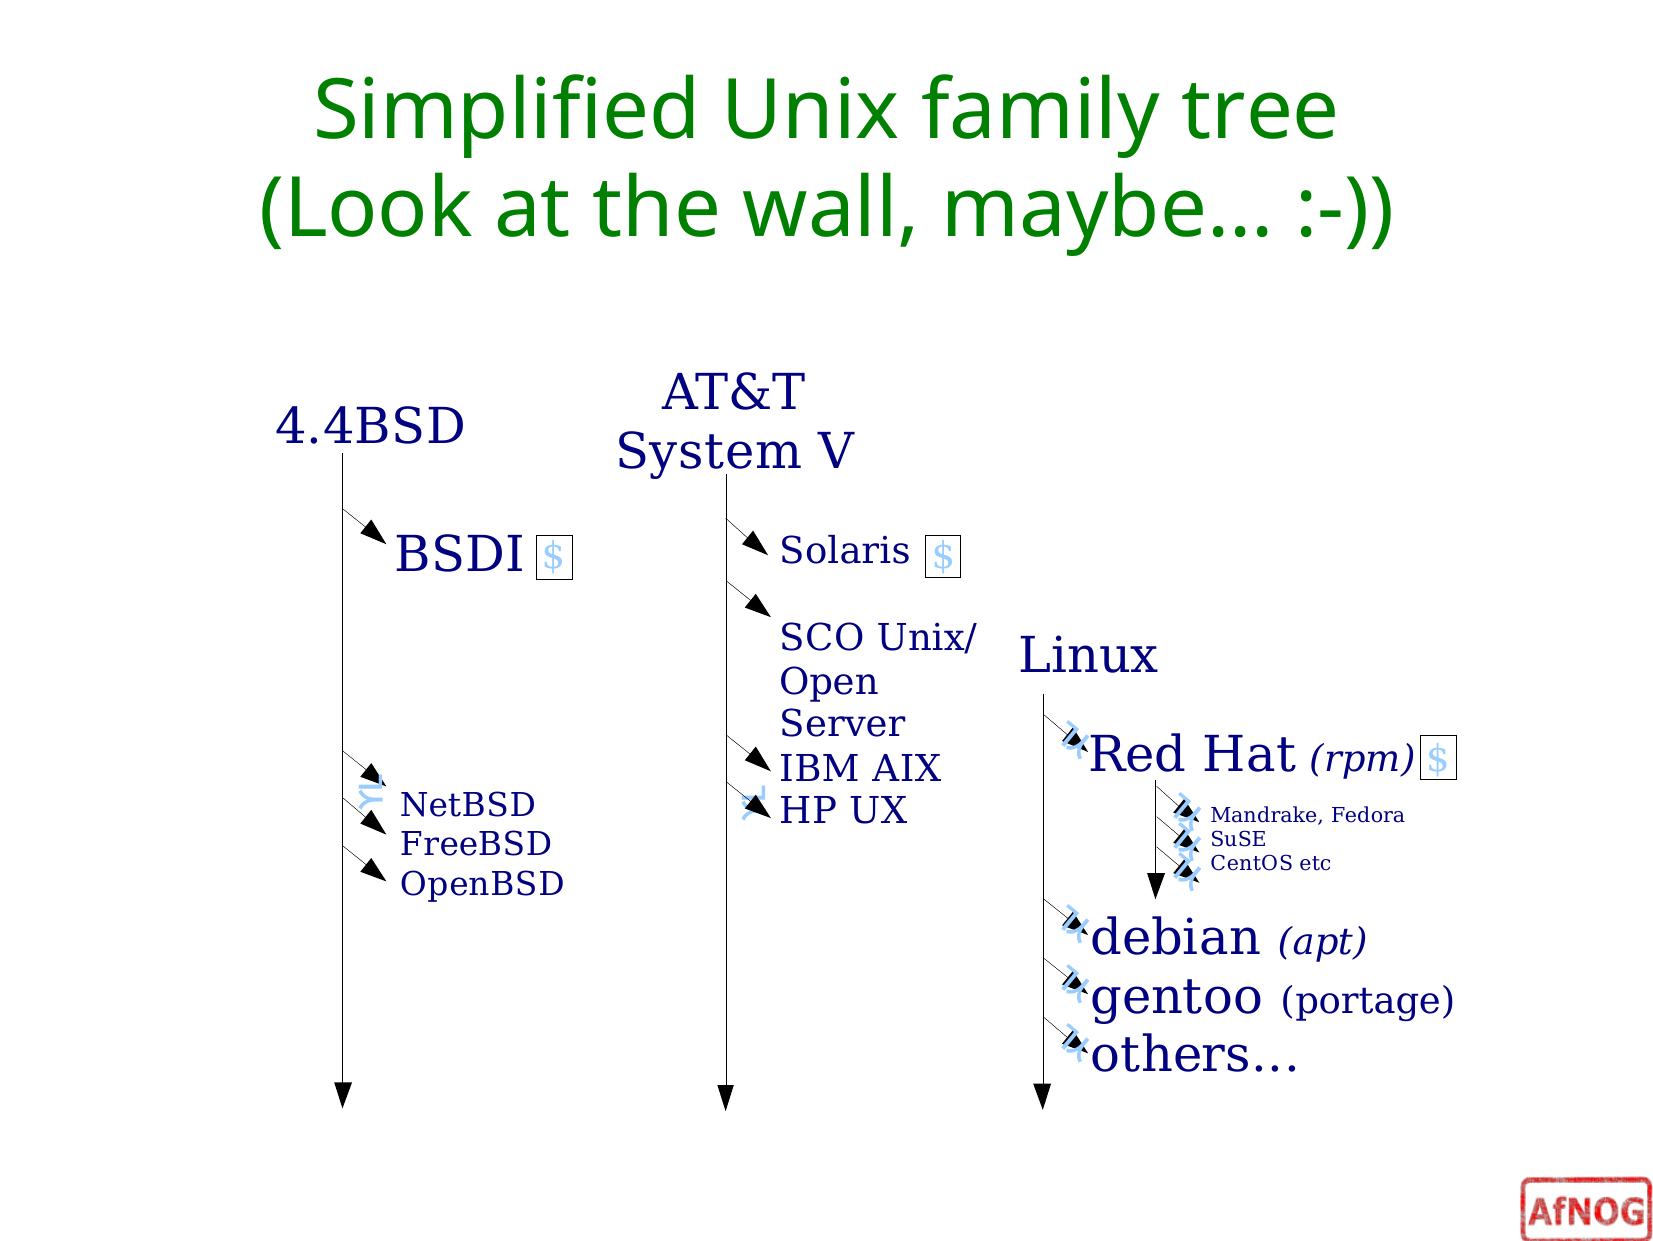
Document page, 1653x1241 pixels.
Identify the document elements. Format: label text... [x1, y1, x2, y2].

text_box Simplified Unix family tree (Look at the wall, maybe... :-)) [121, 57, 1533, 256]
picture [1519, 1175, 1653, 1241]
chart [121, 335, 1560, 1145]
